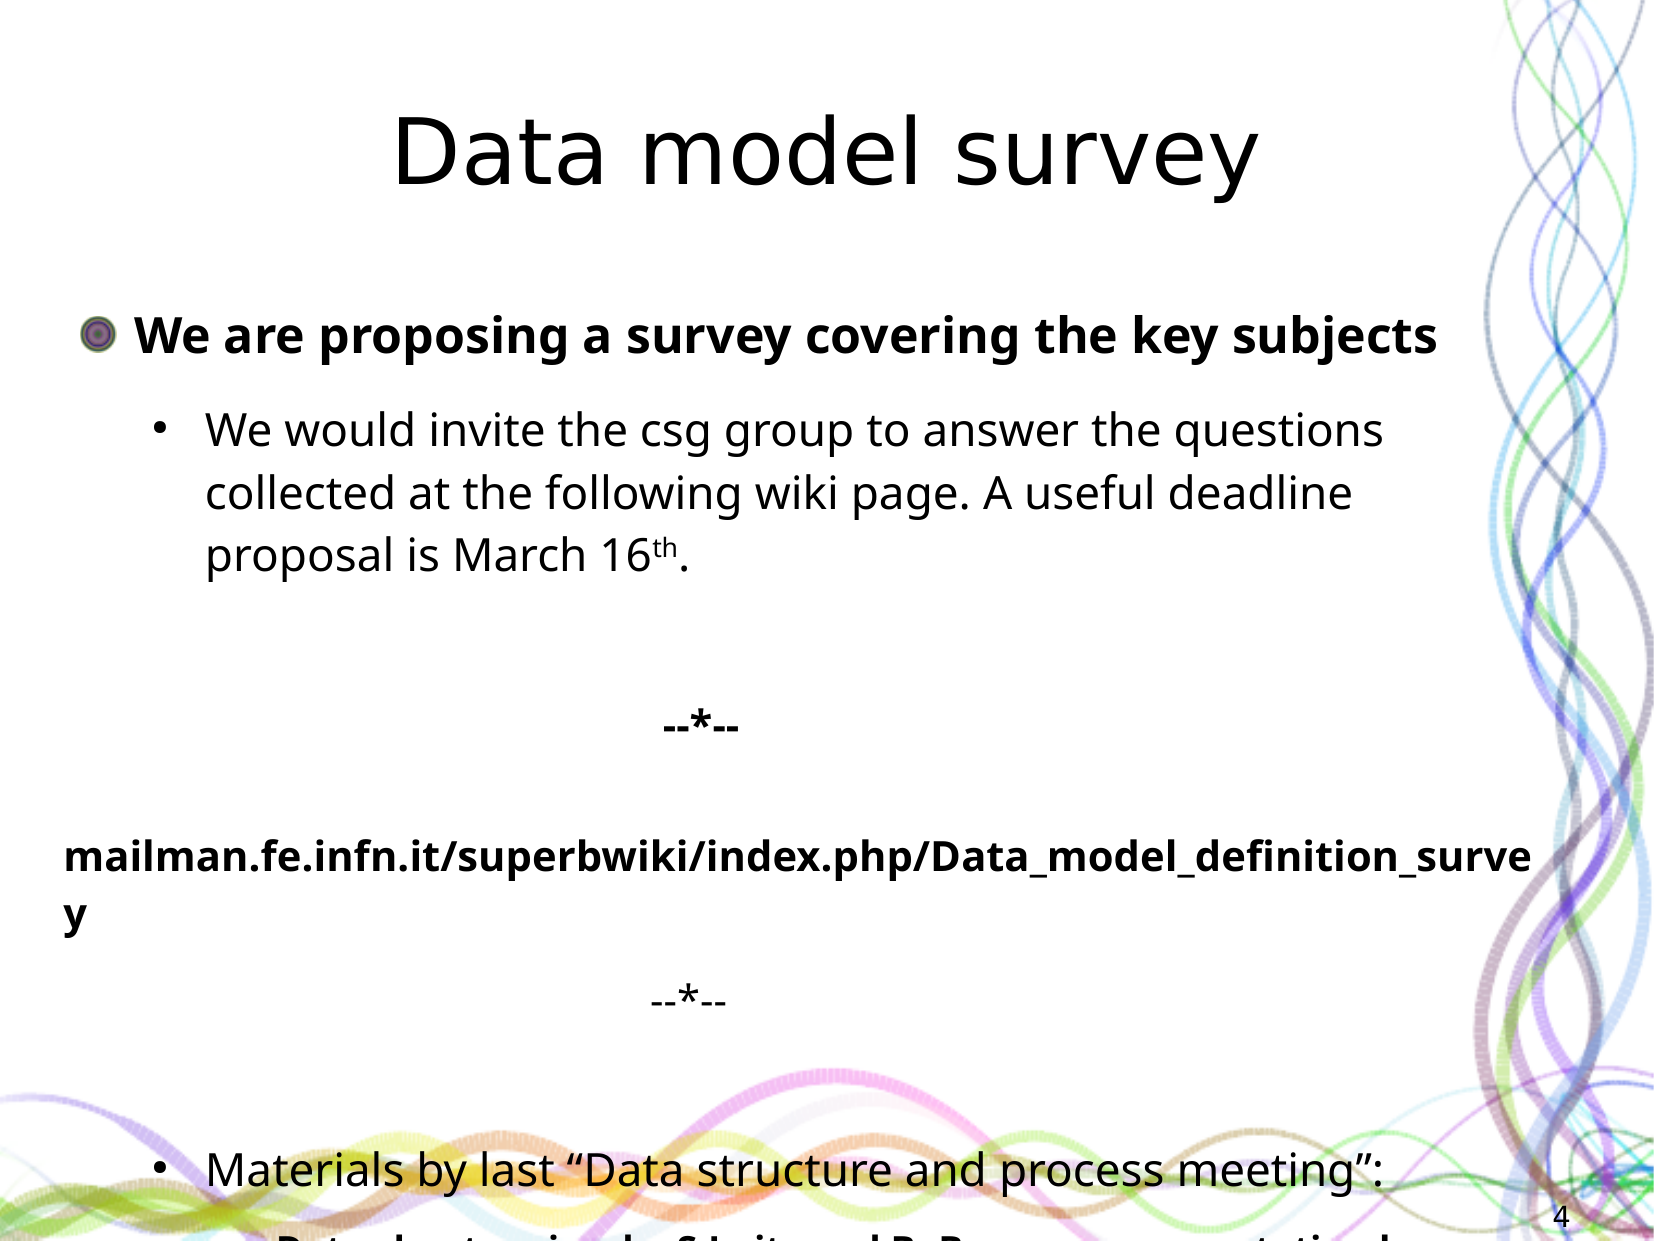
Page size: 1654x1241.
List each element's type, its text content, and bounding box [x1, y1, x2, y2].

title Data model survey [82, 49, 1571, 257]
list We are proposing a survey covering the key subjects We would invite the csg group to answer the questions collected at the following wiki page. A useful deadline proposal is March 16th. --*-- mailman.fe.infn.it/superbwiki/index.php/Data_model_definition_survey --*-- Materials by last “Data structure and process meeting”: Data sheet review by S.Luitz and BaBar reuse presentation by D.Brown http://agenda.infn.it/conferenceDisplay.py?confId=4678 [63, 300, 1552, 1165]
picture [0, 0, 1654, 1241]
